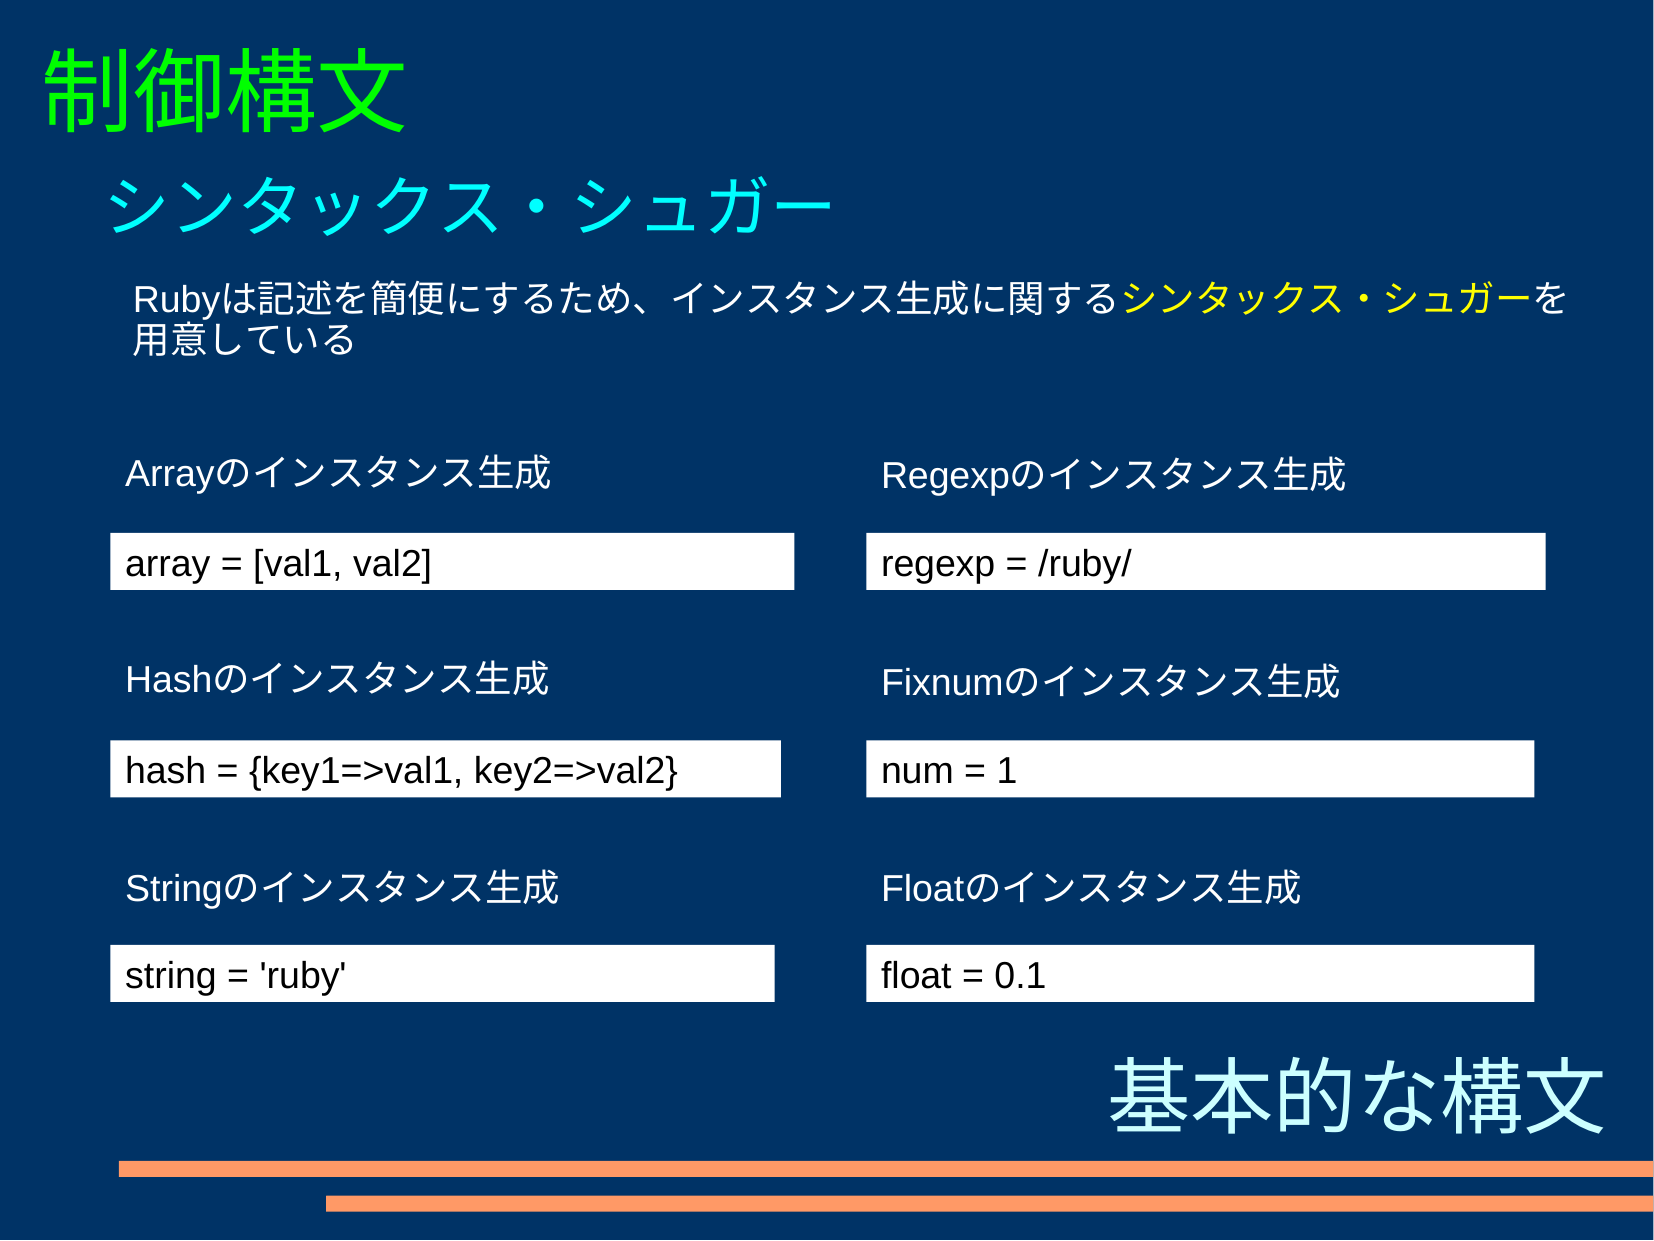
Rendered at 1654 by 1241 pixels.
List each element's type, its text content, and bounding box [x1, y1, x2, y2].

text_box 基本的な構文 [1092, 1040, 1647, 1139]
text_box num = 1 [866, 740, 1535, 798]
text_box Regexpのインスタンス生成 [866, 445, 1388, 503]
text_box string = 'ruby' [110, 944, 775, 1002]
text_box Arrayのインスタンス生成 [110, 442, 591, 501]
text_box シンタックス・シュガー [88, 159, 1064, 250]
text_box regexp = /ruby/ [866, 532, 1546, 590]
text_box Floatのインスタンス生成 [866, 858, 1359, 916]
text_box Rubyは記述を簡便にするため、インスタンス生成に関するシンタックス・シュガーを用意している [118, 267, 1595, 389]
text_box array = [val1, val2] [110, 532, 795, 590]
text_box hash = {key1=>val1, key2=>val2} [110, 740, 781, 798]
text_box 制御構文 [27, 29, 444, 137]
text_box Fixnumのインスタンス生成 [866, 651, 1359, 709]
text_box Stringのインスタンス生成 [110, 858, 591, 916]
text_box float = 0.1 [866, 944, 1535, 1002]
text_box Hashのインスタンス生成 [110, 649, 591, 707]
